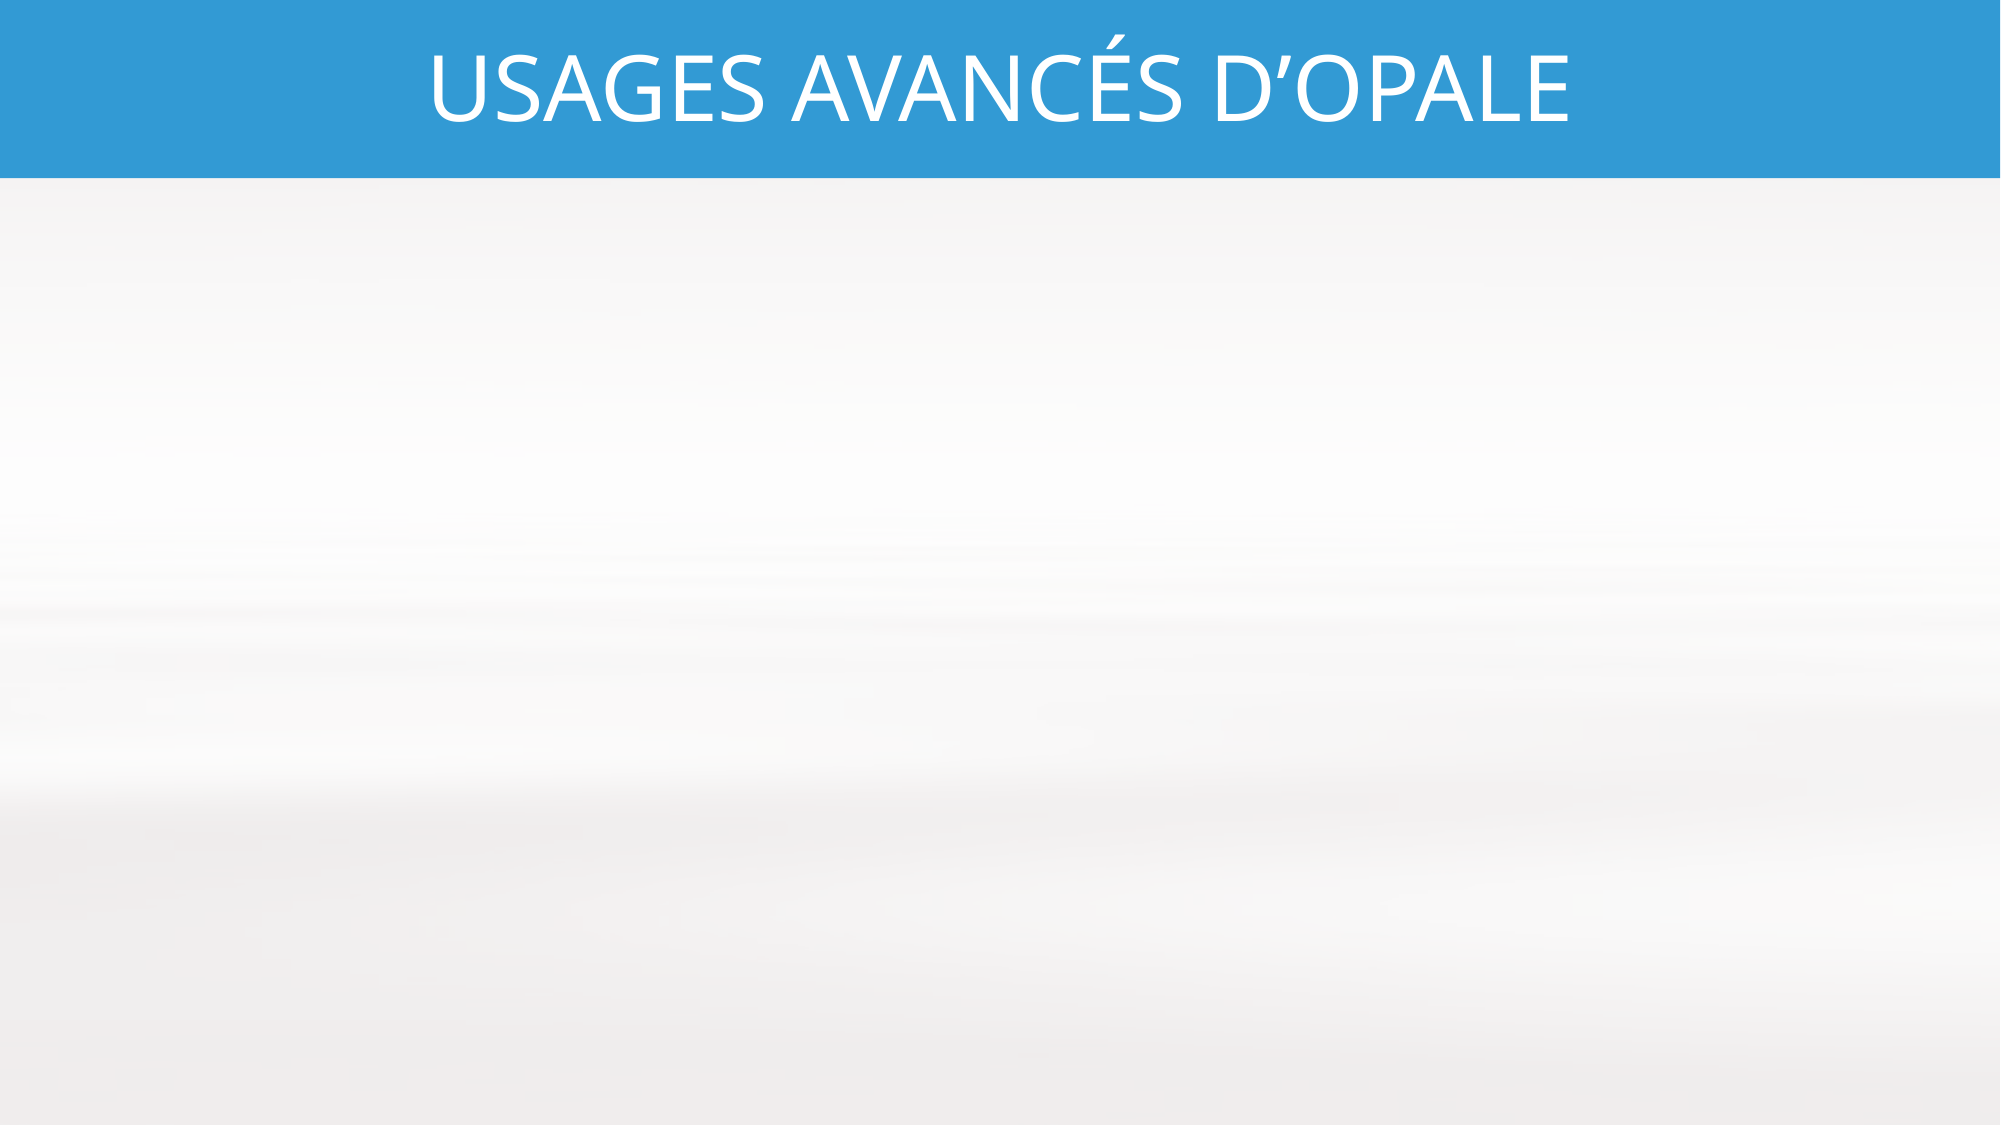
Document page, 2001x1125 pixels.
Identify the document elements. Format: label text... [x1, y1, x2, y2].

text_box Usages avancés d’Opale [0, 0, 2000, 173]
